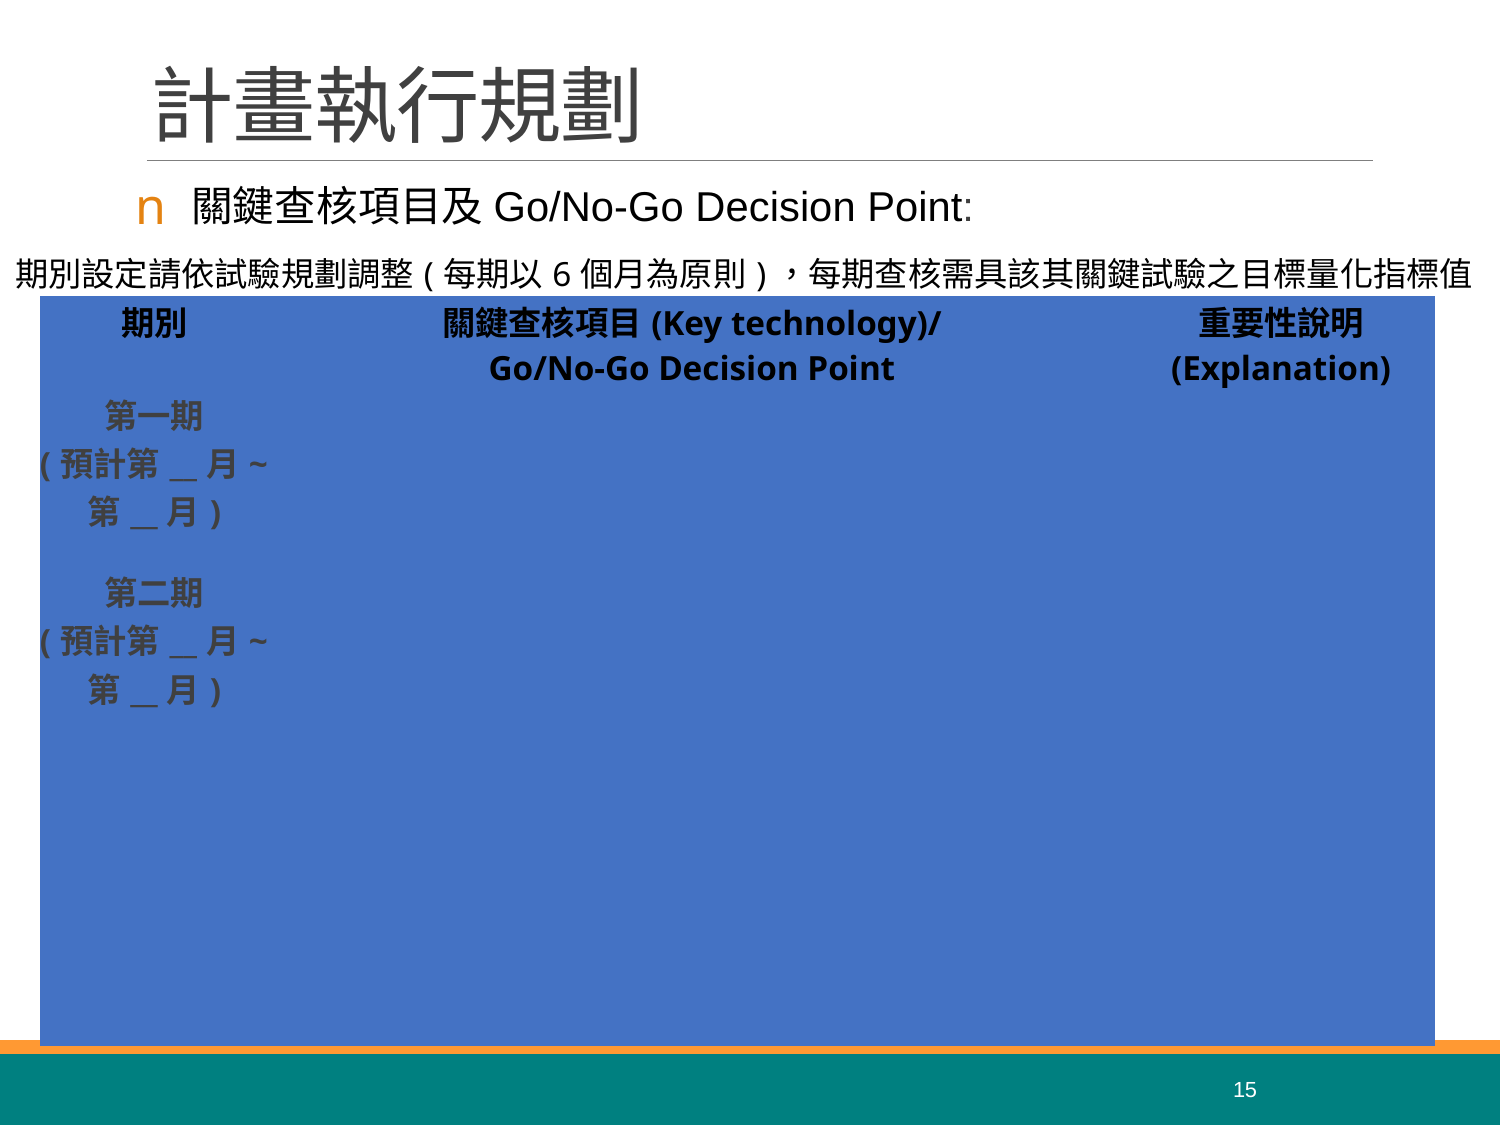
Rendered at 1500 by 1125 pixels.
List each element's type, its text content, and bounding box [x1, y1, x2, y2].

table_cell [268, 745, 1116, 896]
table_cell [268, 390, 1116, 567]
table_cell [268, 896, 1116, 1046]
table_header 期別 [40, 304, 268, 390]
table_cell [1116, 745, 1435, 896]
table_header 關鍵查核項目(Key technology)/ Go/No-Go Decision Point [268, 304, 1116, 390]
title 計畫執行規劃 [135, 1, 1373, 161]
table_cell [268, 567, 1116, 745]
table_header 重要性說明 (Explanation) [1116, 304, 1435, 390]
text_box [1218, 1059, 1380, 1120]
list 關鍵查核項目及Go/No-Go Decision Point: [135, 172, 1373, 241]
table_cell [1116, 567, 1435, 745]
table_cell [40, 745, 268, 896]
table_cell 第二期 (預計第__月~第__月) [40, 567, 268, 745]
table_cell [1116, 896, 1435, 1046]
table_cell 第一期 (預計第__月~第__月) [40, 390, 268, 567]
table_cell [1116, 390, 1435, 567]
text_box 期別設定請依試驗規劃調整(每期以6個月為原則)，每期查核需具該其關鍵試驗之目標量化指標值 [0, 241, 1500, 304]
table_cell [40, 896, 268, 1046]
